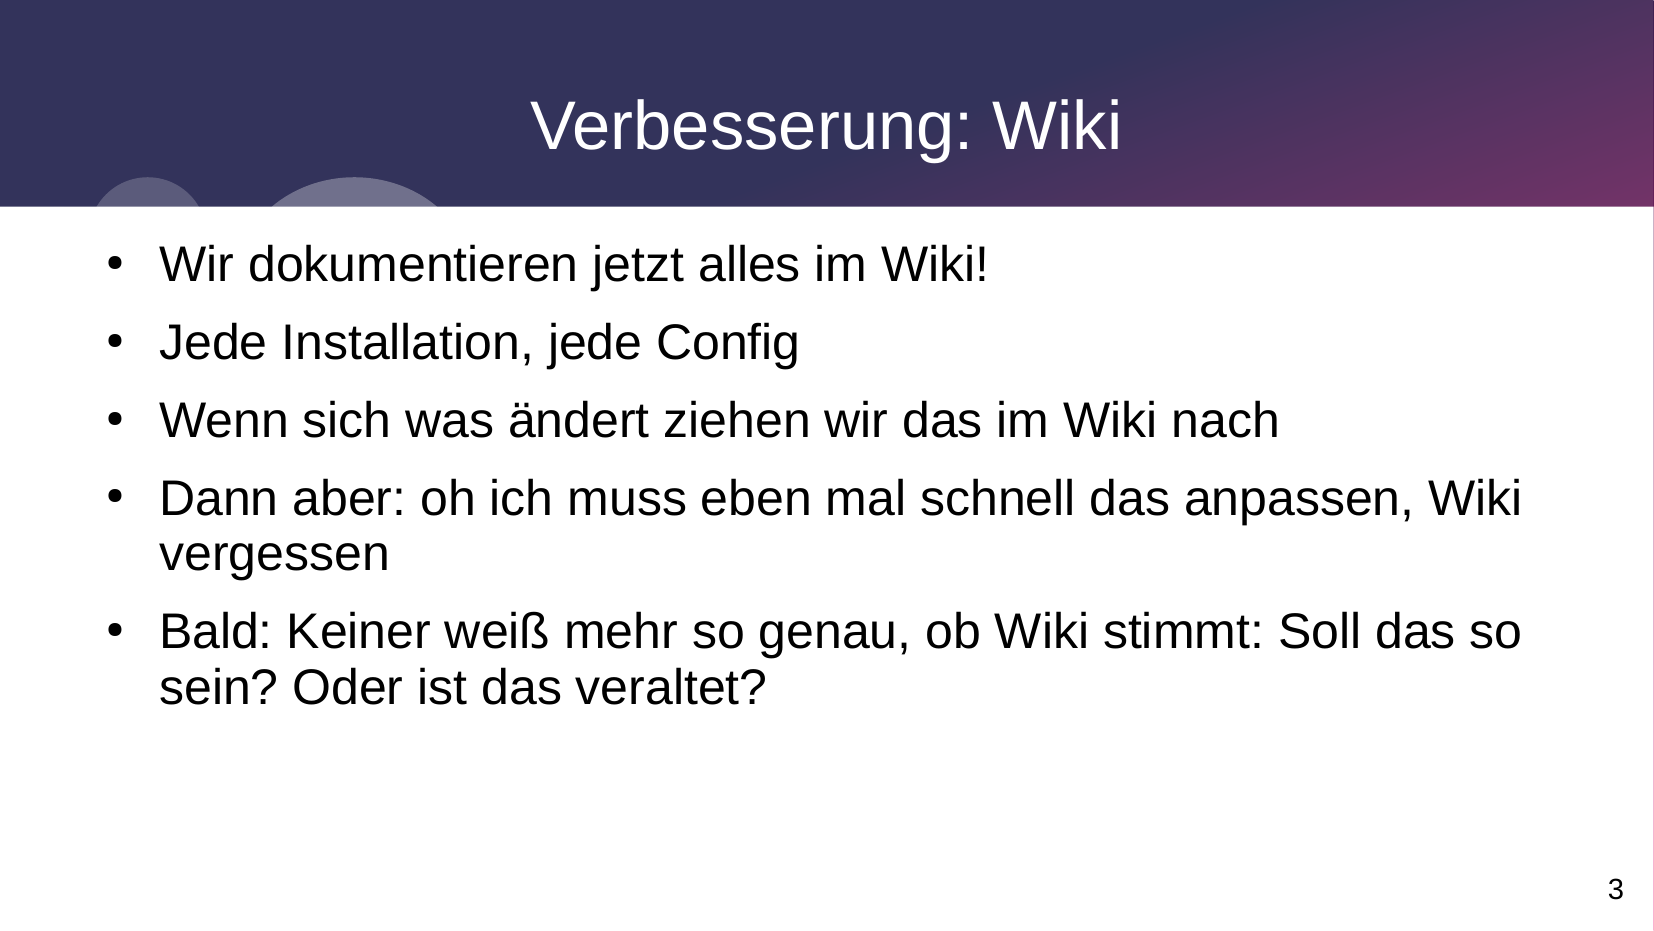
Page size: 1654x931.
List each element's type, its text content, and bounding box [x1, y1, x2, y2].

title Verbesserung: Wiki [88, 44, 1565, 207]
list Wir dokumentieren jetzt alles im Wiki! Jede Installation, jede Config Wenn sich was ändert ziehen wir das im Wiki nach Dann aber: oh ich muss eben mal schnell das anpassen, Wiki vergessen Bald: Keiner weiß mehr so genau, ob Wiki stimmt: Soll das so sein? Oder ist das veraltet? [88, 236, 1565, 827]
